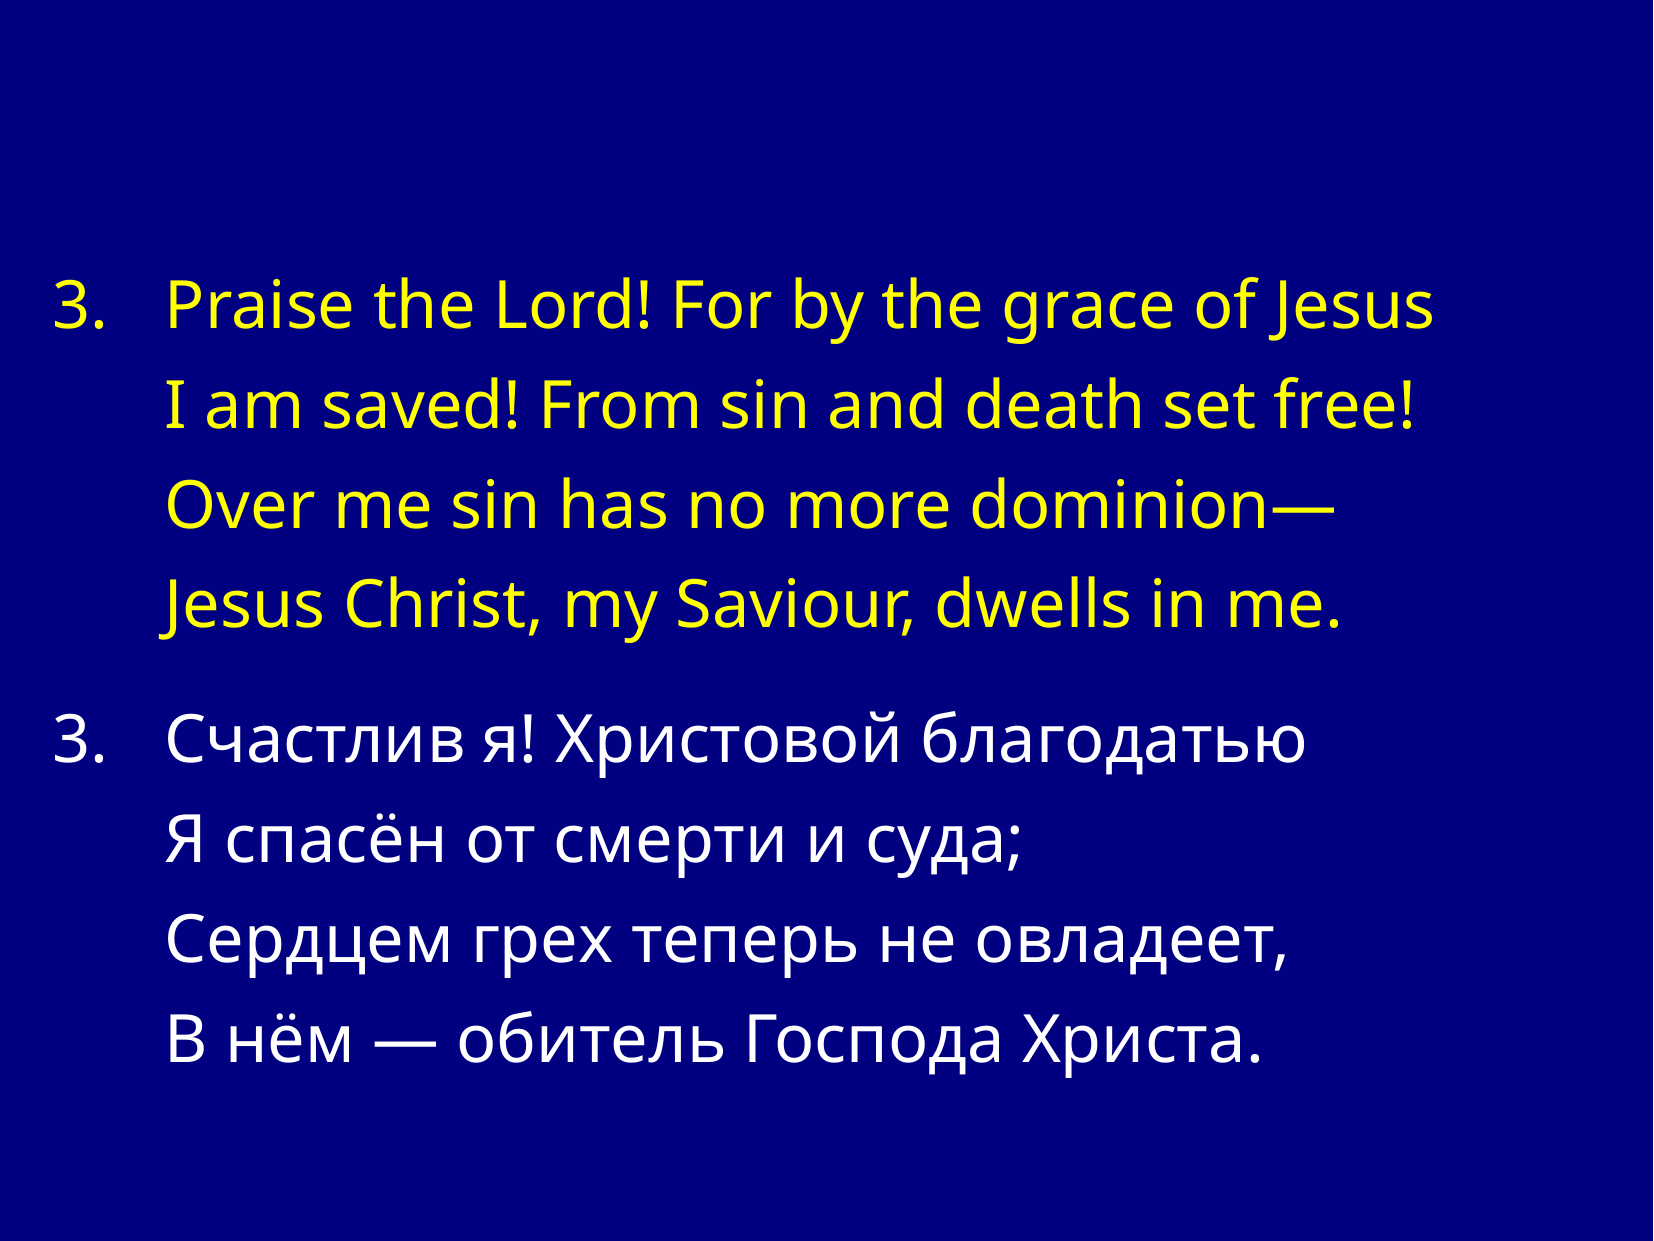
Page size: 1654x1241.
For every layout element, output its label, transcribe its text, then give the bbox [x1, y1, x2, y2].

text_box 3. Счастлив я! Христовой благодатью Я спасён от смерти и суда; Сердцем грех теперь не овладеет, В нём — обитель Господа Христа. [37, 675, 1653, 1163]
text_box 3. Praise the Lord! For by the grace of Jesus I am saved! From sin and death set free! Over me sin has no more dominion— Jesus Christ, my Saviour, dwells in me. [37, 150, 1653, 638]
